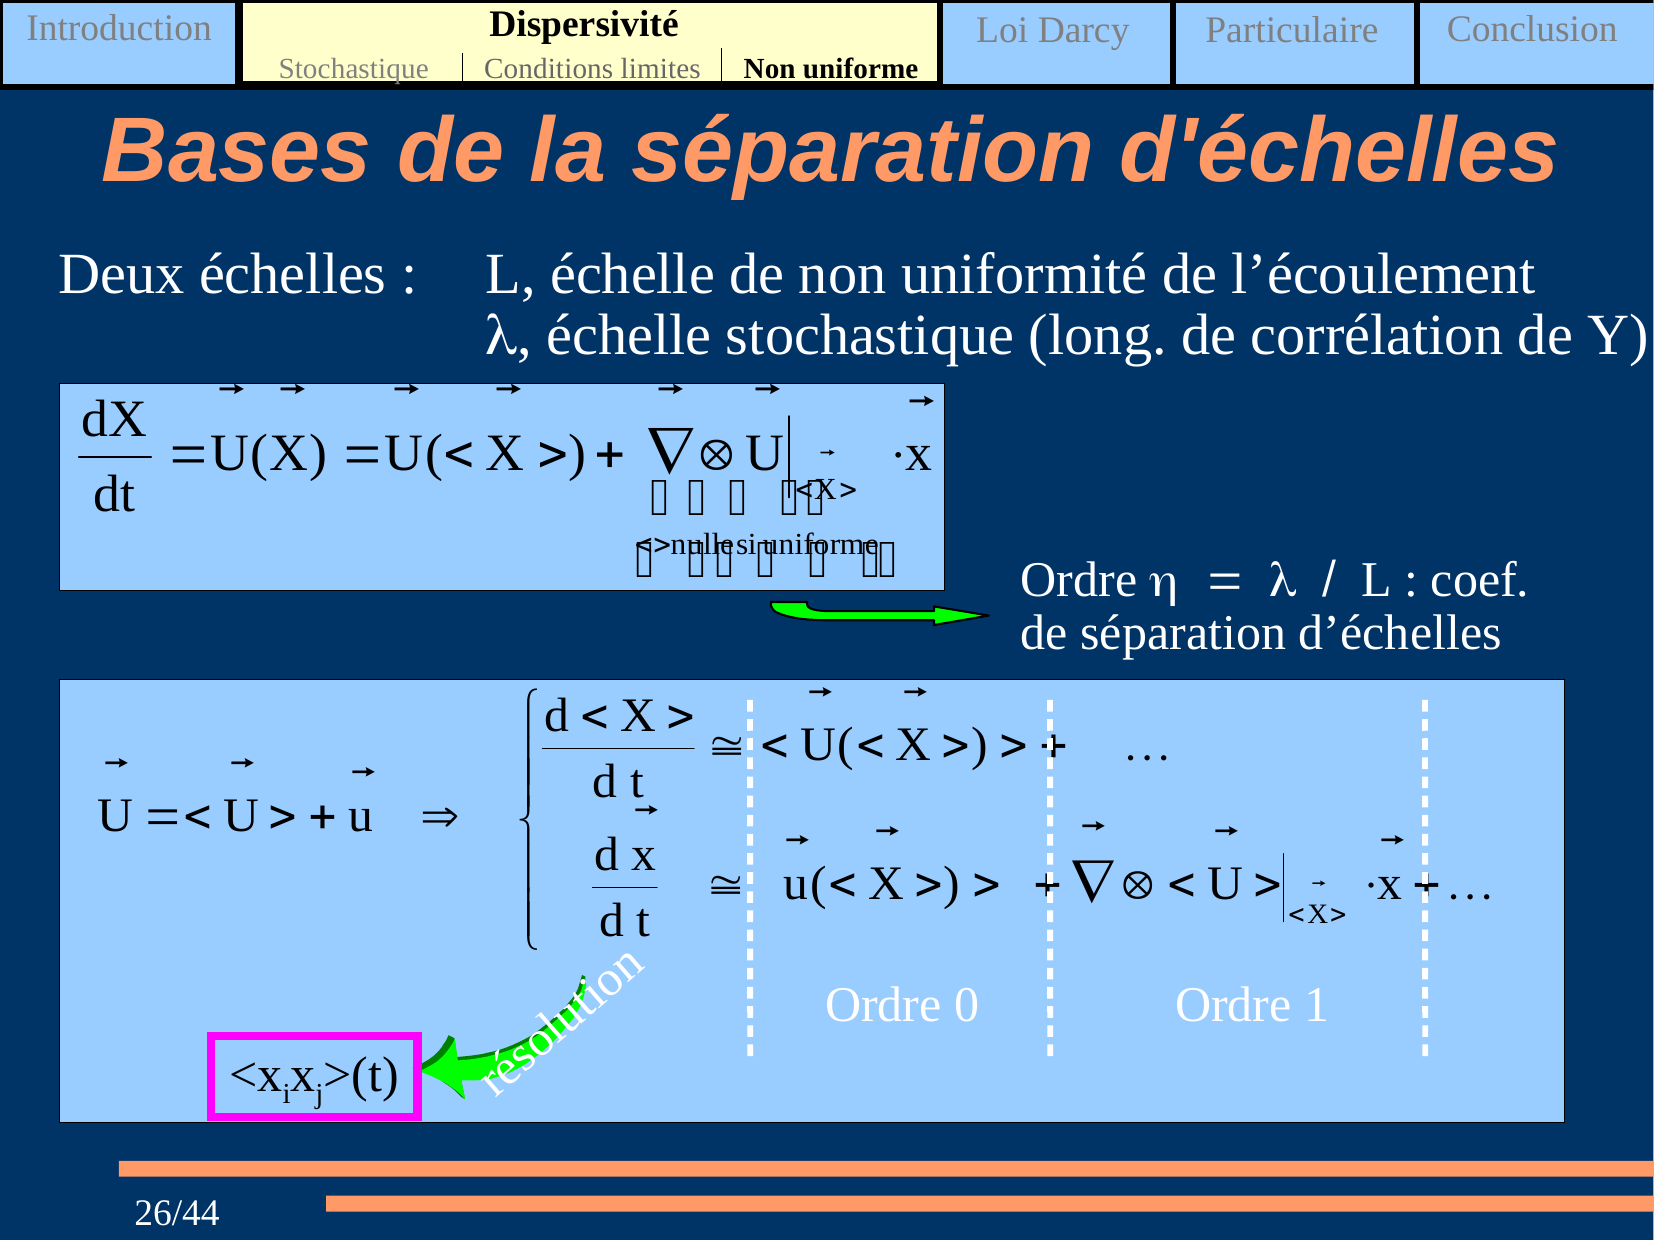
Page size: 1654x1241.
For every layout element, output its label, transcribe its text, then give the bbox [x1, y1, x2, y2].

text_box Introduction [0, 0, 237, 59]
chart [93, 683, 1497, 956]
text_box [0, 0, 474, 87]
text_box [59, 679, 1565, 1123]
text_box Stochastique [263, 44, 444, 93]
text_box [770, 602, 989, 625]
text_box Conclusion [1411, 0, 1654, 59]
text_box [59, 383, 70, 591]
text_box Deux échelles : L, échelle de non uniformité de l’écoulement , échelle stochastique (long. de corrélation de Y) [43, 236, 1654, 375]
chart [70, 377, 945, 632]
text_box Ordre 1 [1159, 972, 1345, 1041]
text_box Bases de la séparation d'échelles [9, 95, 1654, 209]
text_box [694, 0, 1654, 87]
text_box résolution [451, 920, 671, 1123]
text_box Ordre L : coef. de séparation d’échelles [1005, 547, 1558, 668]
text_box Dispersivité [474, 0, 694, 44]
text_box Loi Darcy [943, 1, 1169, 66]
text_box Ordre 0 [809, 972, 995, 1041]
text_box Non uniforme [729, 44, 934, 93]
text_box Particulaire [1173, 1, 1412, 60]
text_box <xixj>(t) [210, 1035, 418, 1118]
text_box Conditions limites [469, 44, 716, 93]
